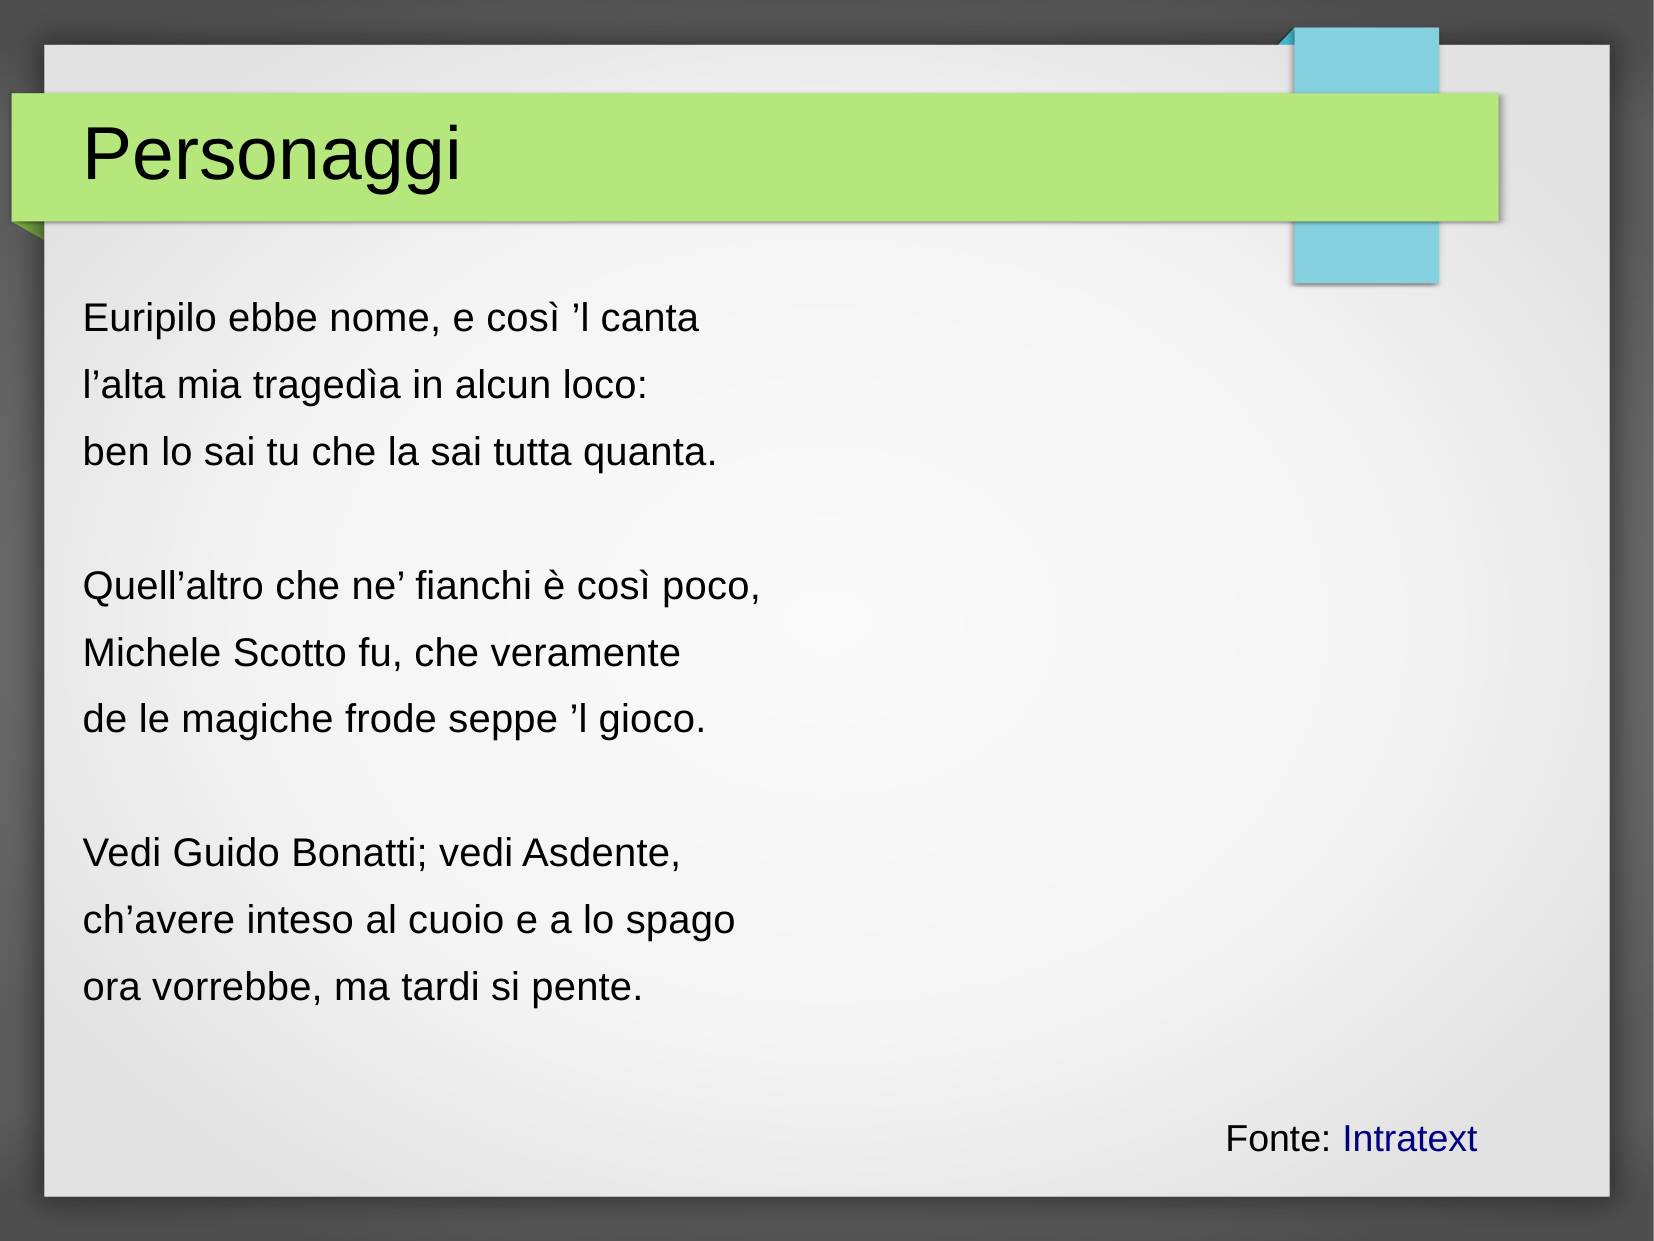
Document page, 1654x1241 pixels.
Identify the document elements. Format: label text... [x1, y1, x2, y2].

list Euripilo ebbe nome, e così ’l canta l’alta mia tragedìa in alcun loco: ben lo sai tu che la sai tutta quanta. Quell’altro che ne’ fianchi è così poco, Michele Scotto fu, che veramente de le magiche frode seppe ’l gioco. Vedi Guido Bonatti; vedi Asdente, ch’avere inteso al cuoio e a lo spago ora vorrebbe, ma tardi si pente. [82, 295, 1571, 1015]
text_box Fonte: Intratext [1210, 1110, 1493, 1168]
title Personaggi [82, 94, 1264, 213]
picture [0, 0, 1654, 1241]
